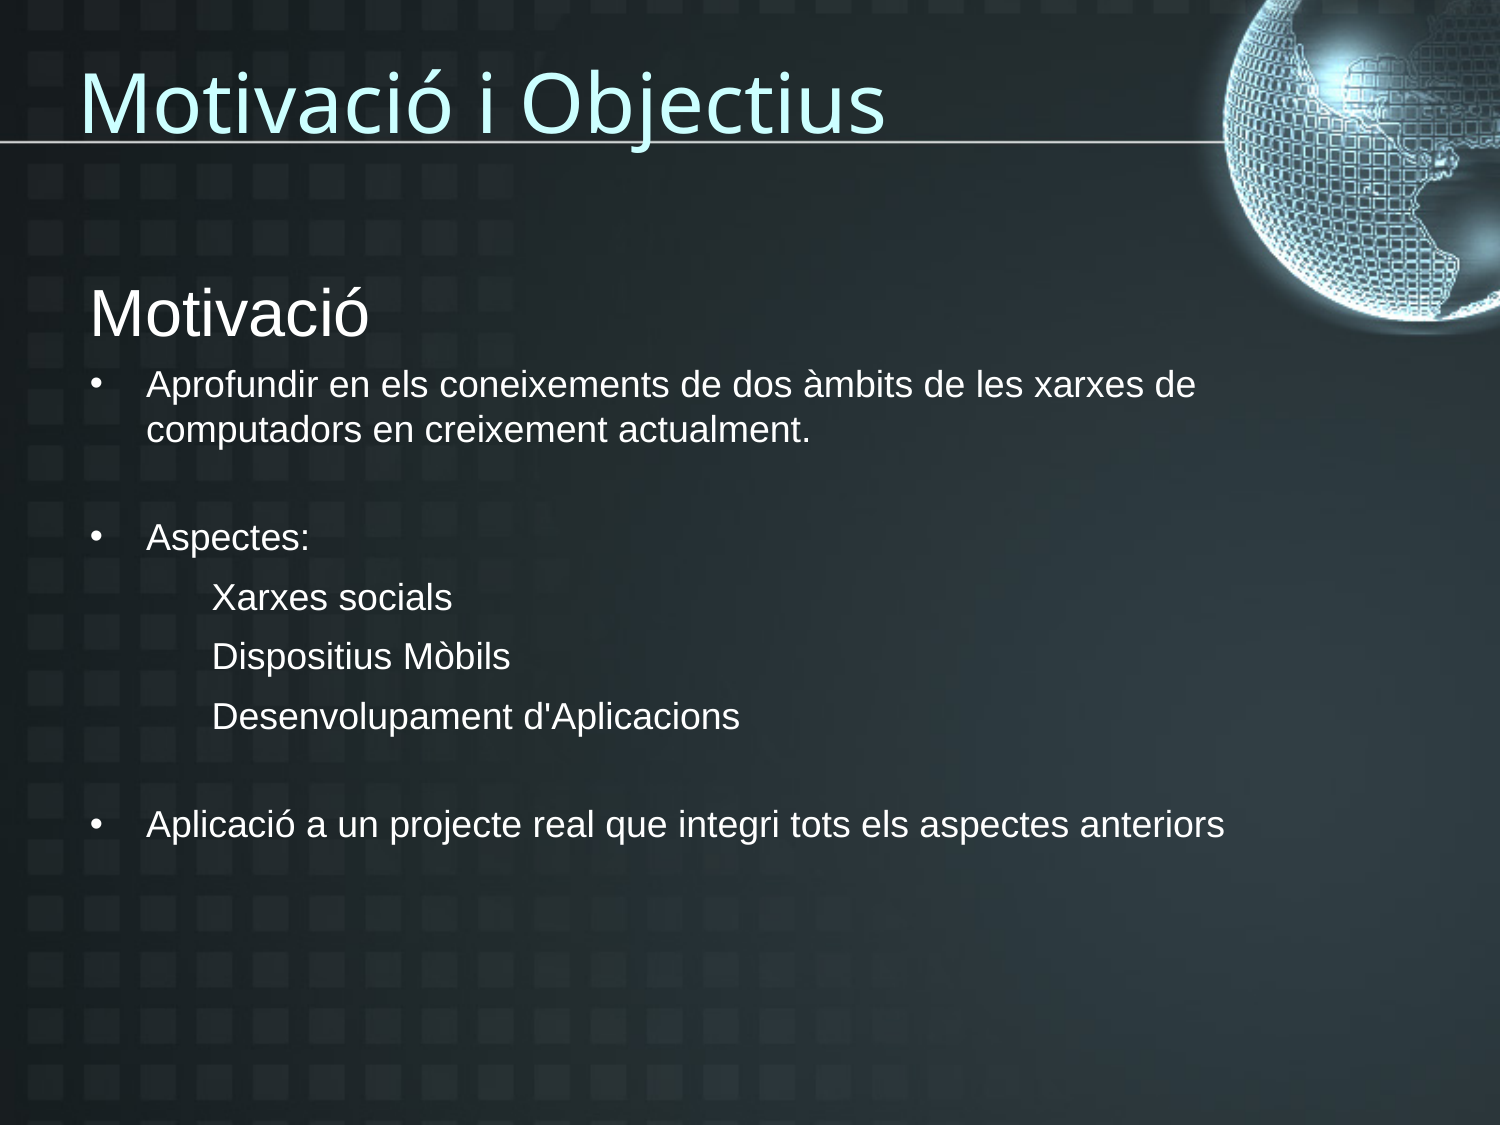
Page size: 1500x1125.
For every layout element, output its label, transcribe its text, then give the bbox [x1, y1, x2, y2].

list Motivació Aprofundir en els coneixements de dos àmbits de les xarxes de computadors en creixement actualment. Aspectes: Xarxes socials Dispositius Mòbils Desenvolupament d'Aplicacions Aplicació a un projecte real que integri tots els aspectes anteriors [75, 262, 1426, 1005]
title Motivació i Objectius [62, 24, 1213, 176]
picture [0, 0, 1500, 1125]
